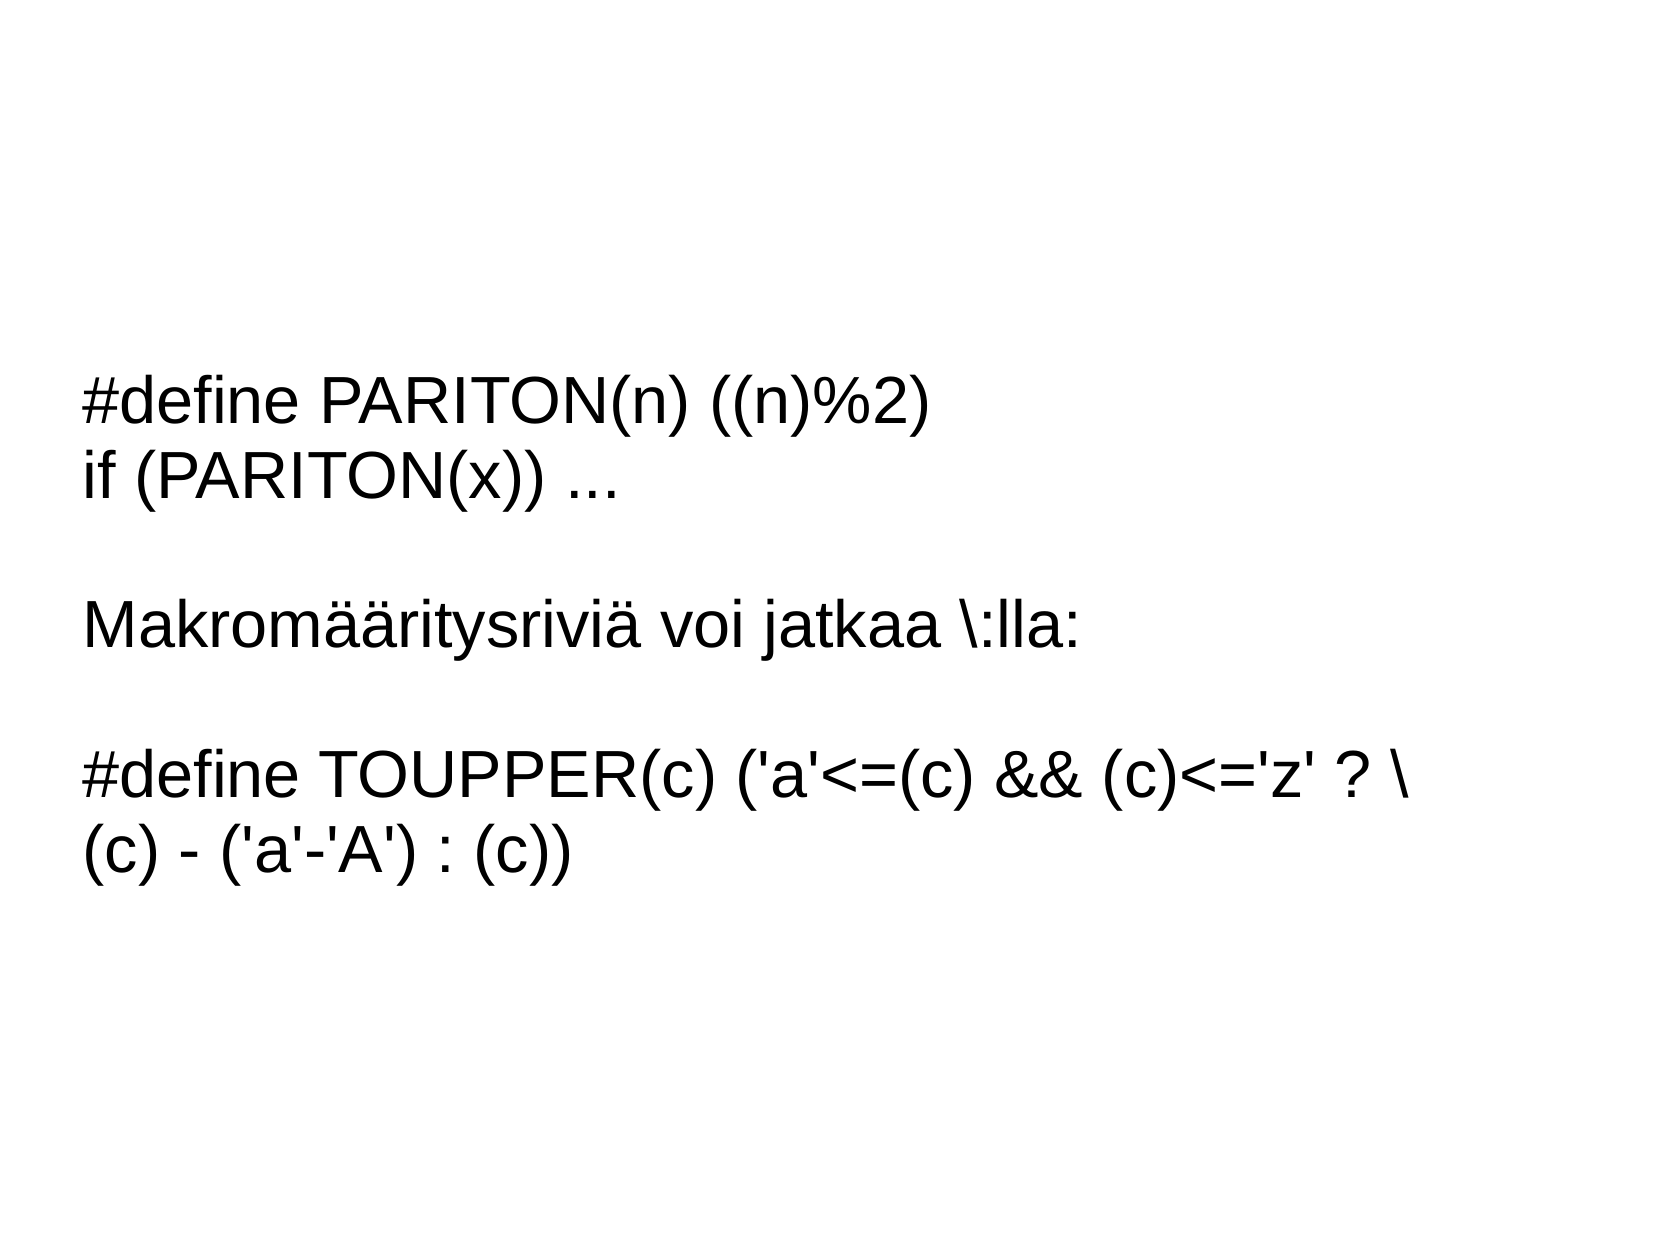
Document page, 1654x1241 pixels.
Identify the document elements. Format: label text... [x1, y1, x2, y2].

text_box #define PARITON(n) ((n)%2) if (PARITON(x)) ... Makromääritysriviä voi jatkaa \:lla: #define TOUPPER(c) ('a'<=(c) && (c)<='z' ? \ (c) - ('a'-'A') : (c)) [82, 297, 1571, 1102]
